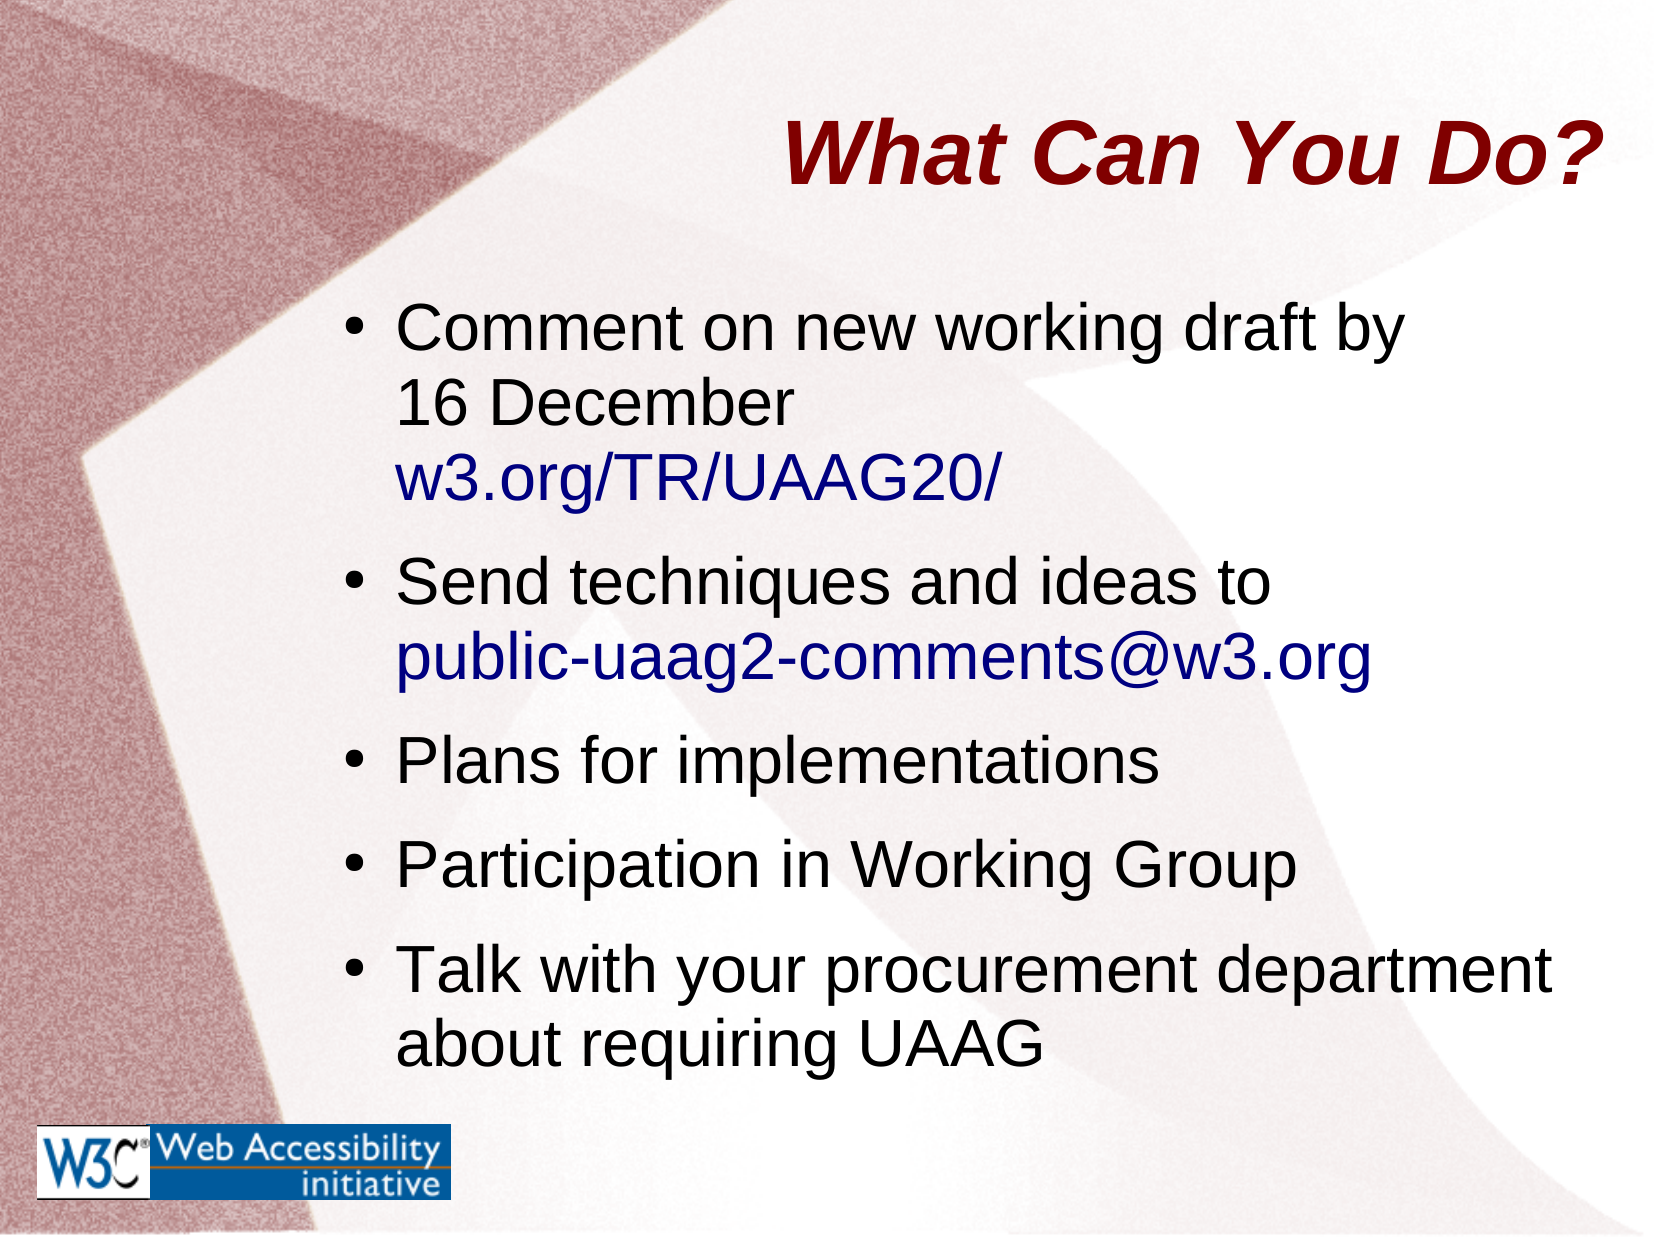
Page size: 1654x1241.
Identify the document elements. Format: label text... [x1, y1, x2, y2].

picture [0, 0, 1654, 1241]
title What Can You Do? [596, 49, 1607, 257]
list Comment on new working draft by 16 December w3.org/TR/UAAG20/ Send techniques and ideas to public-uaag2-comments@w3.org Plans for implementations Participation in Working Group Talk with your procurement department about requiring UAAG [324, 290, 1601, 1082]
